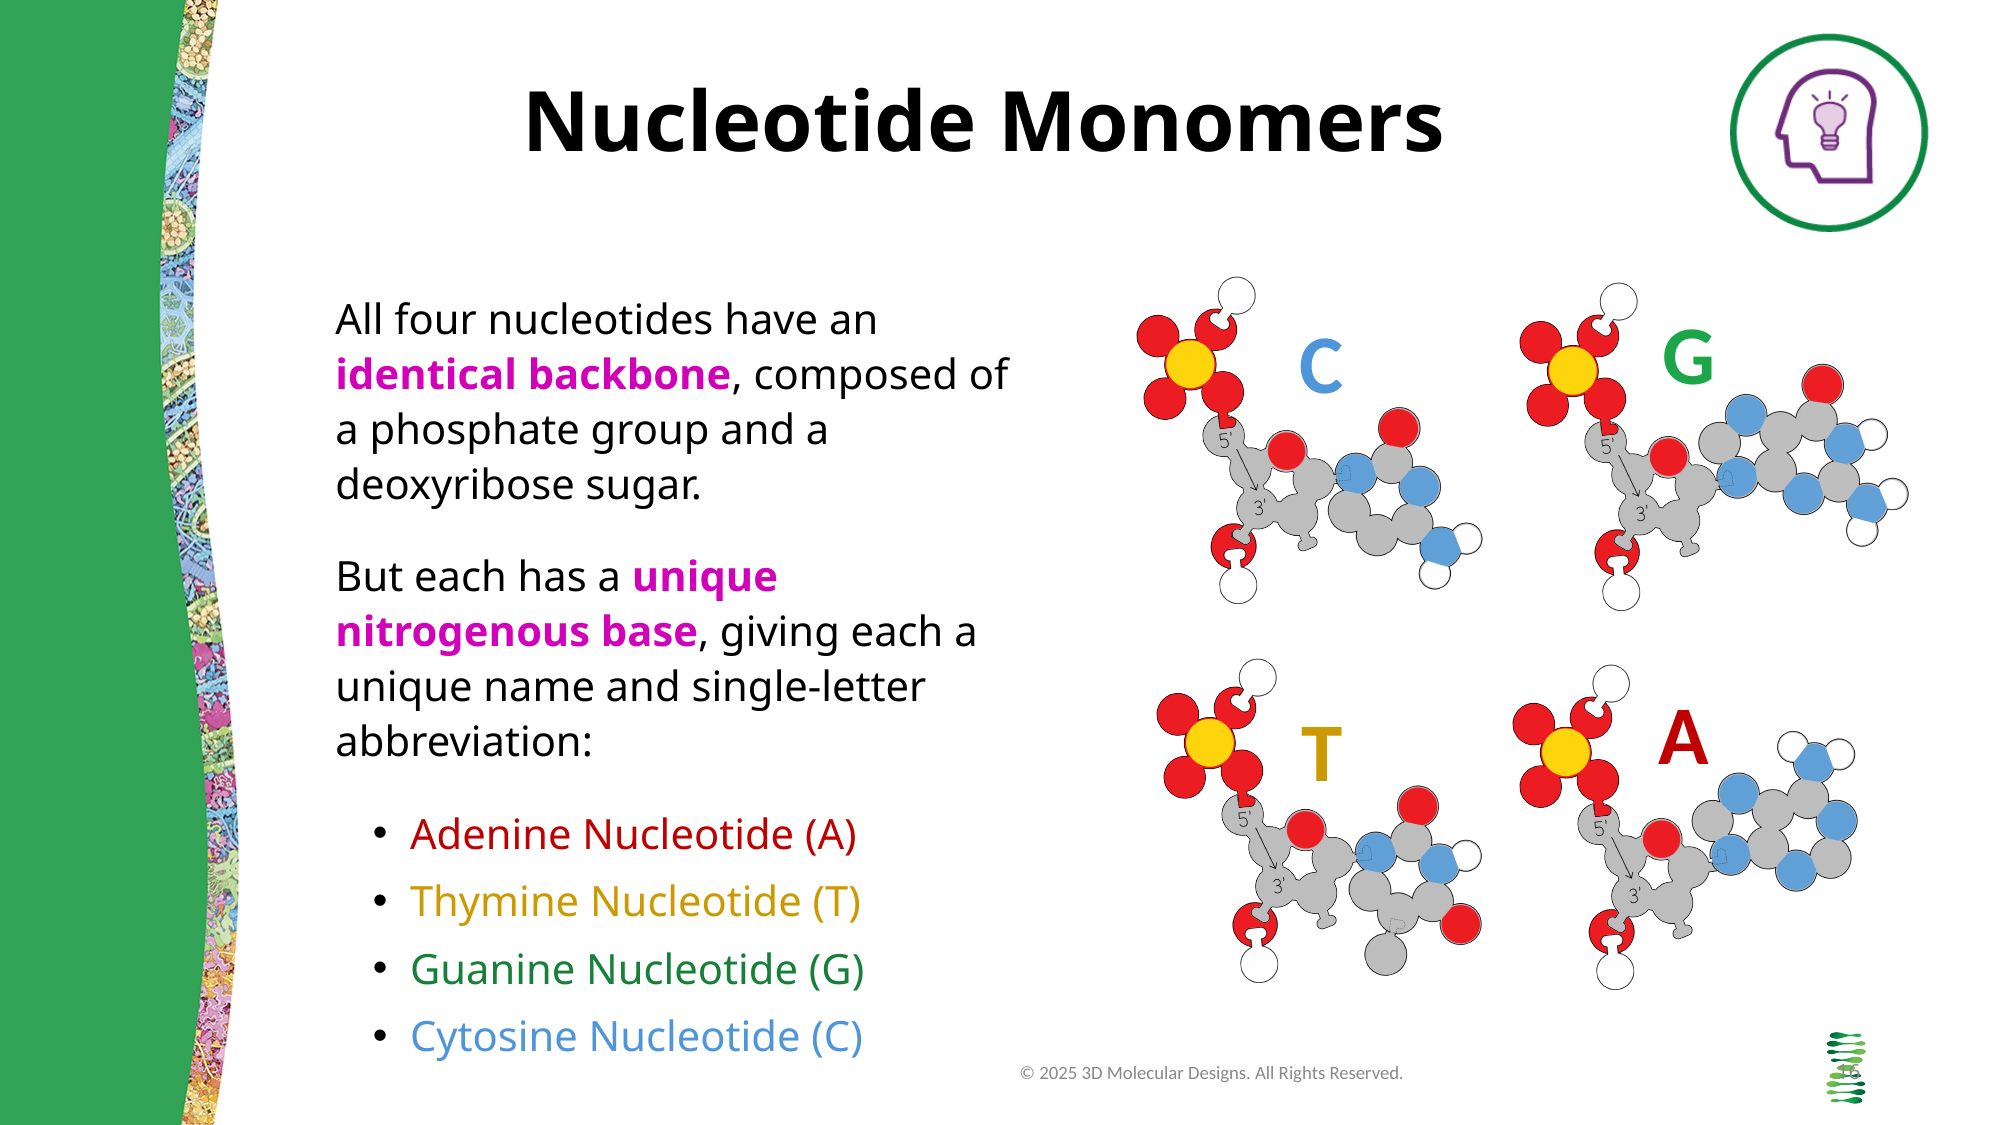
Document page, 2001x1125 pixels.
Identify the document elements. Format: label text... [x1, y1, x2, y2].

picture [1134, 269, 1495, 617]
text_box C [1283, 292, 1347, 414]
slide_number 16 [1821, 1042, 1929, 1103]
picture [1510, 657, 1903, 992]
text_box G [1645, 283, 1711, 404]
text_box All four nucleotides have an identical backbone, composed of a phosphate group and a deoxyribose sugar. But each has a unique nitrogenous base, giving each a unique name and single-letter abbreviation: Adenine Nucleotide (A) Thymine Nucleotide (T) Guanine Nucleotide (G) Cytosine Nucleotide (C) [320, 280, 1030, 596]
picture [1154, 651, 1513, 985]
picture [1517, 275, 1930, 613]
text_box T [1284, 680, 1340, 802]
text_box A [1642, 663, 1721, 785]
text_box Nucleotide Monomers [235, 72, 1732, 198]
